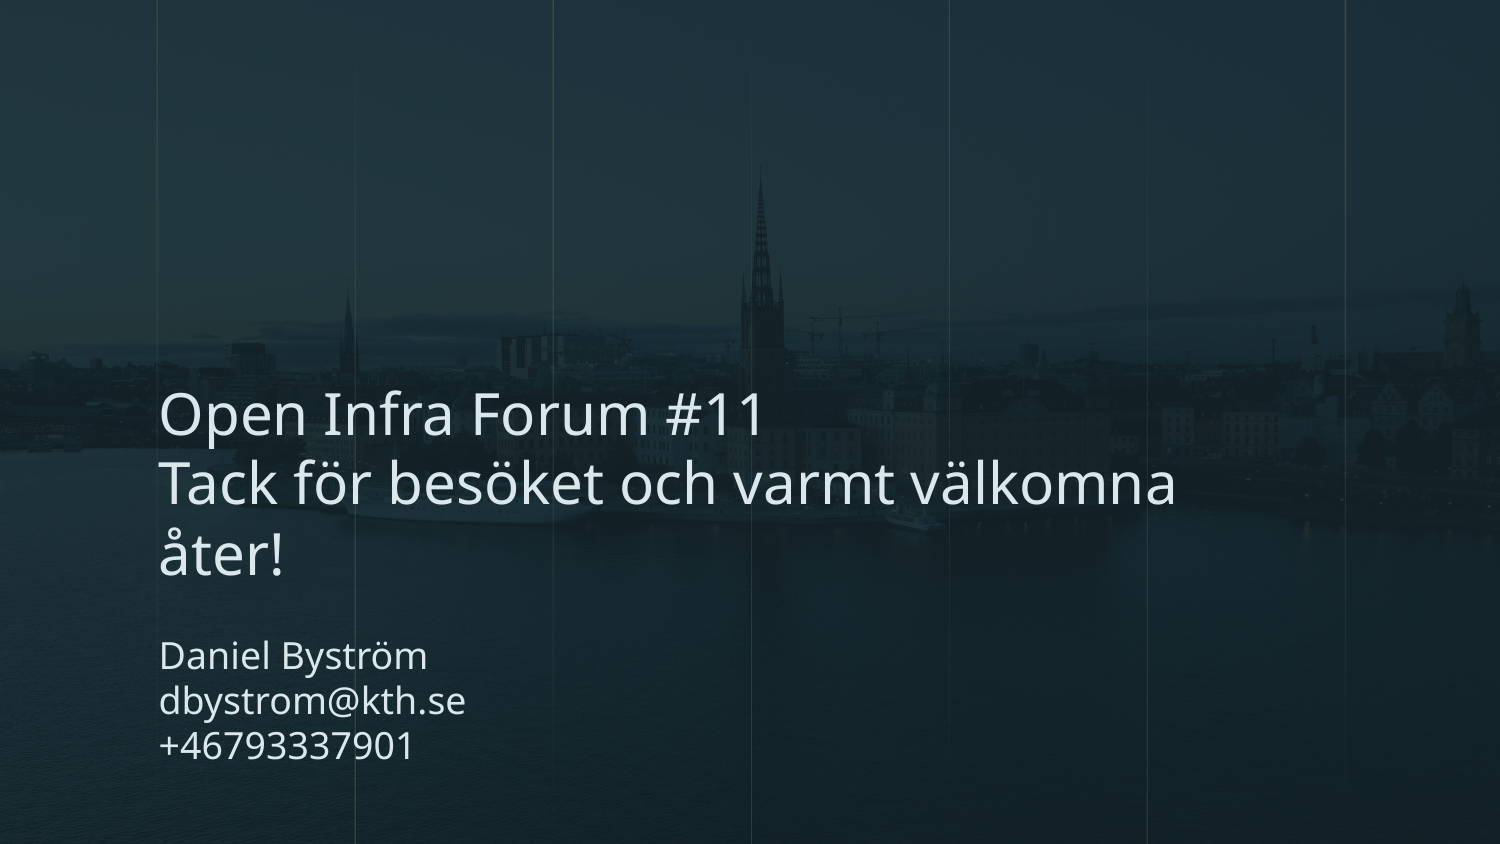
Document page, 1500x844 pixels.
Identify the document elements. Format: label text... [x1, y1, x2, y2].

text_box Open Infra Forum #11 Tack för besöket och varmt välkomna åter! Daniel Byström dbystrom@kth.se +46793337901 [143, 361, 1211, 591]
picture [0, 0, 1500, 844]
